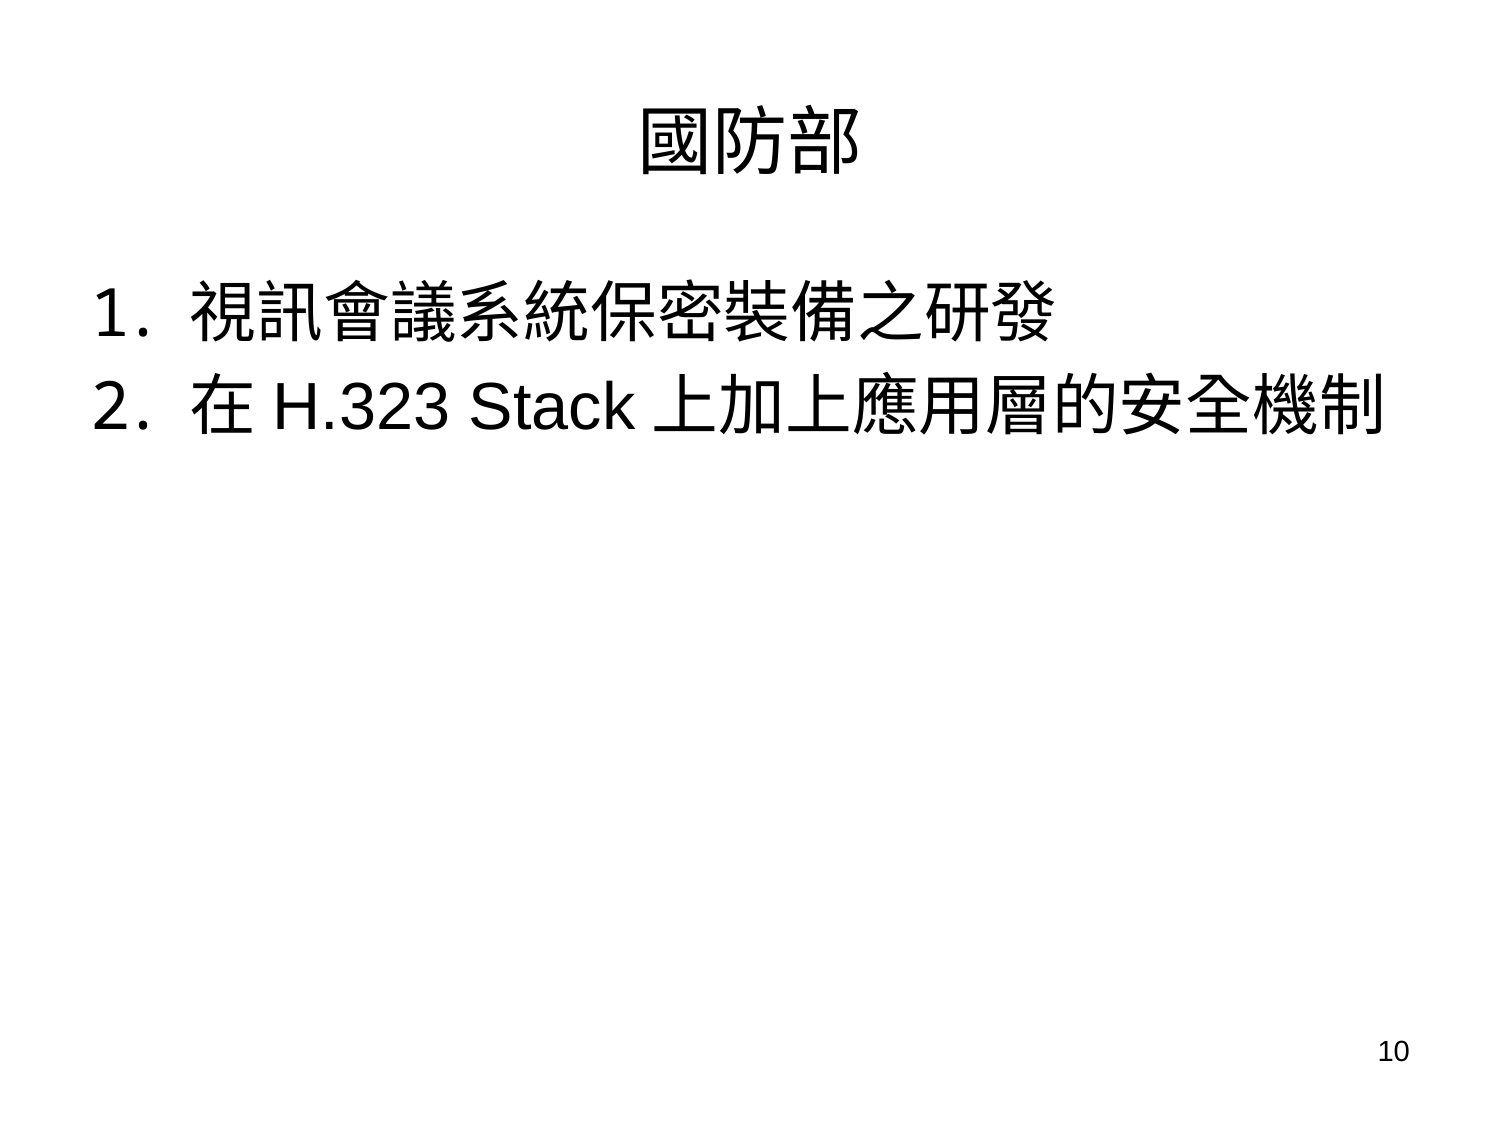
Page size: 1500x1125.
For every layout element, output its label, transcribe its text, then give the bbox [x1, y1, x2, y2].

list 視訊會議系統保密裝備之研發 在H.323 Stack上加上應用層的安全機制 [75, 262, 1425, 1005]
title 國防部 [75, 45, 1425, 233]
slide_number <編號> [1074, 1024, 1425, 1103]
